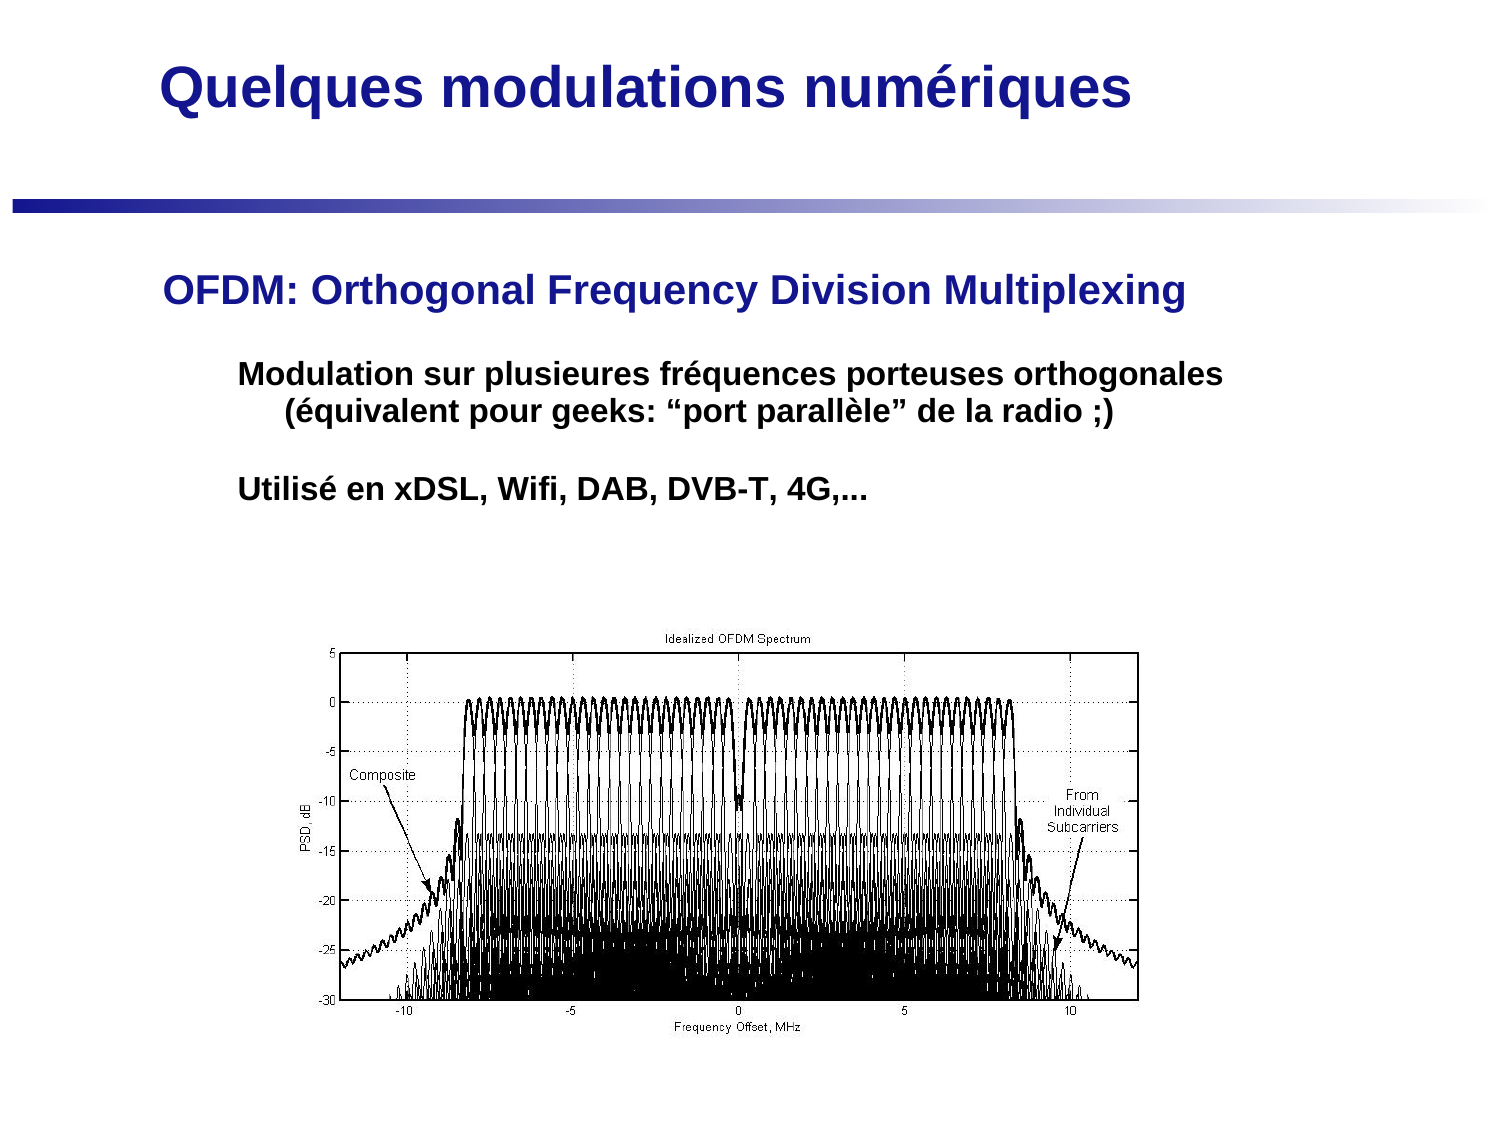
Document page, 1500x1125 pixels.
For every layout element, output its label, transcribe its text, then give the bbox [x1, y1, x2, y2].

title Quelques modulations numériques [159, 7, 1385, 168]
list OFDM: Orthogonal Frequency Division Multiplexing Modulation sur plusieures fréquences porteuses orthogonales (équivalent pour geeks: “port parallèle” de la radio ;) Utilisé en xDSL, Wifi, DAB, DVB-T, 4G,... [162, 267, 1388, 879]
picture [206, 620, 1235, 1046]
